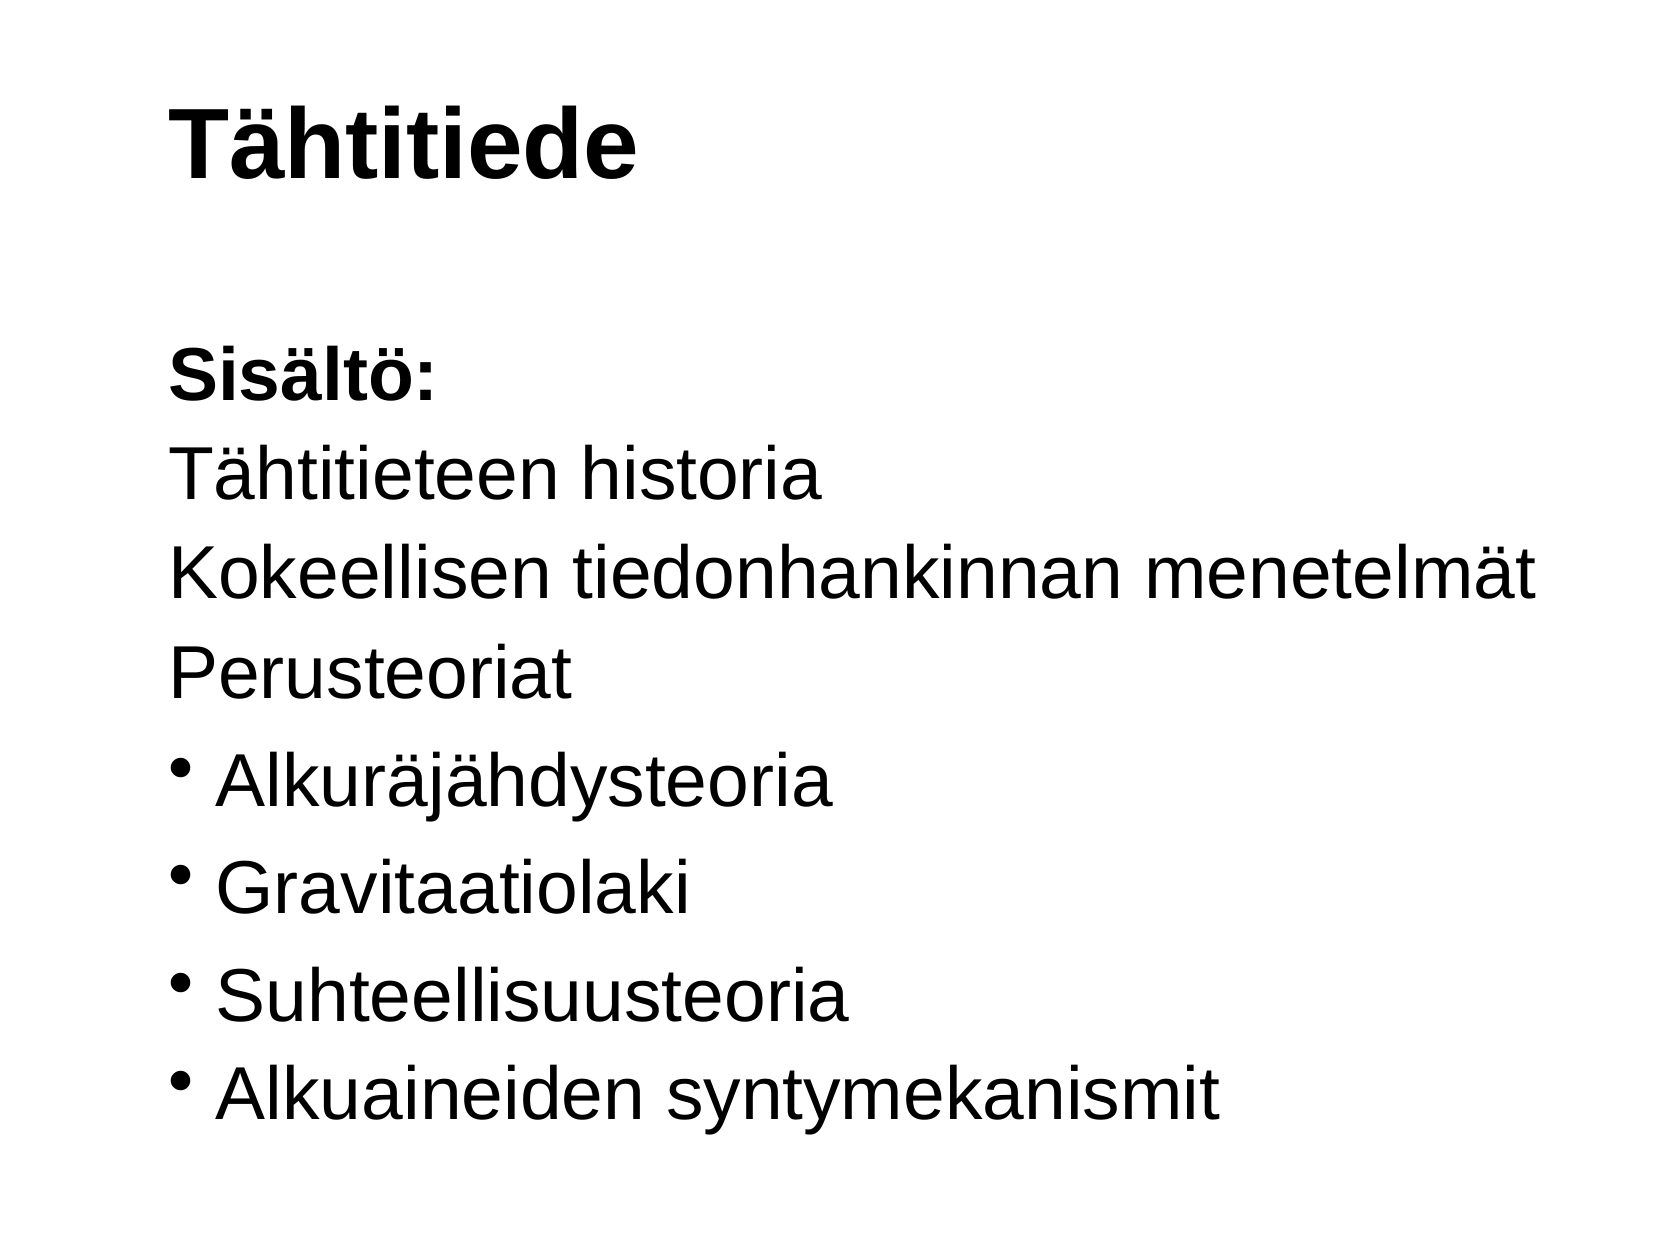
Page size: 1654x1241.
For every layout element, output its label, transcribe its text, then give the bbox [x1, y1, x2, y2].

text_box Tähtitiede Sisältö: Tähtitieteen historia Kokeellisen tiedonhankinnan menetelmät Perusteoriat Alkuräjähdysteoria Gravitaatiolaki Suhteellisuusteoria Alkuaineiden syntymekanismit [153, 82, 1552, 1241]
